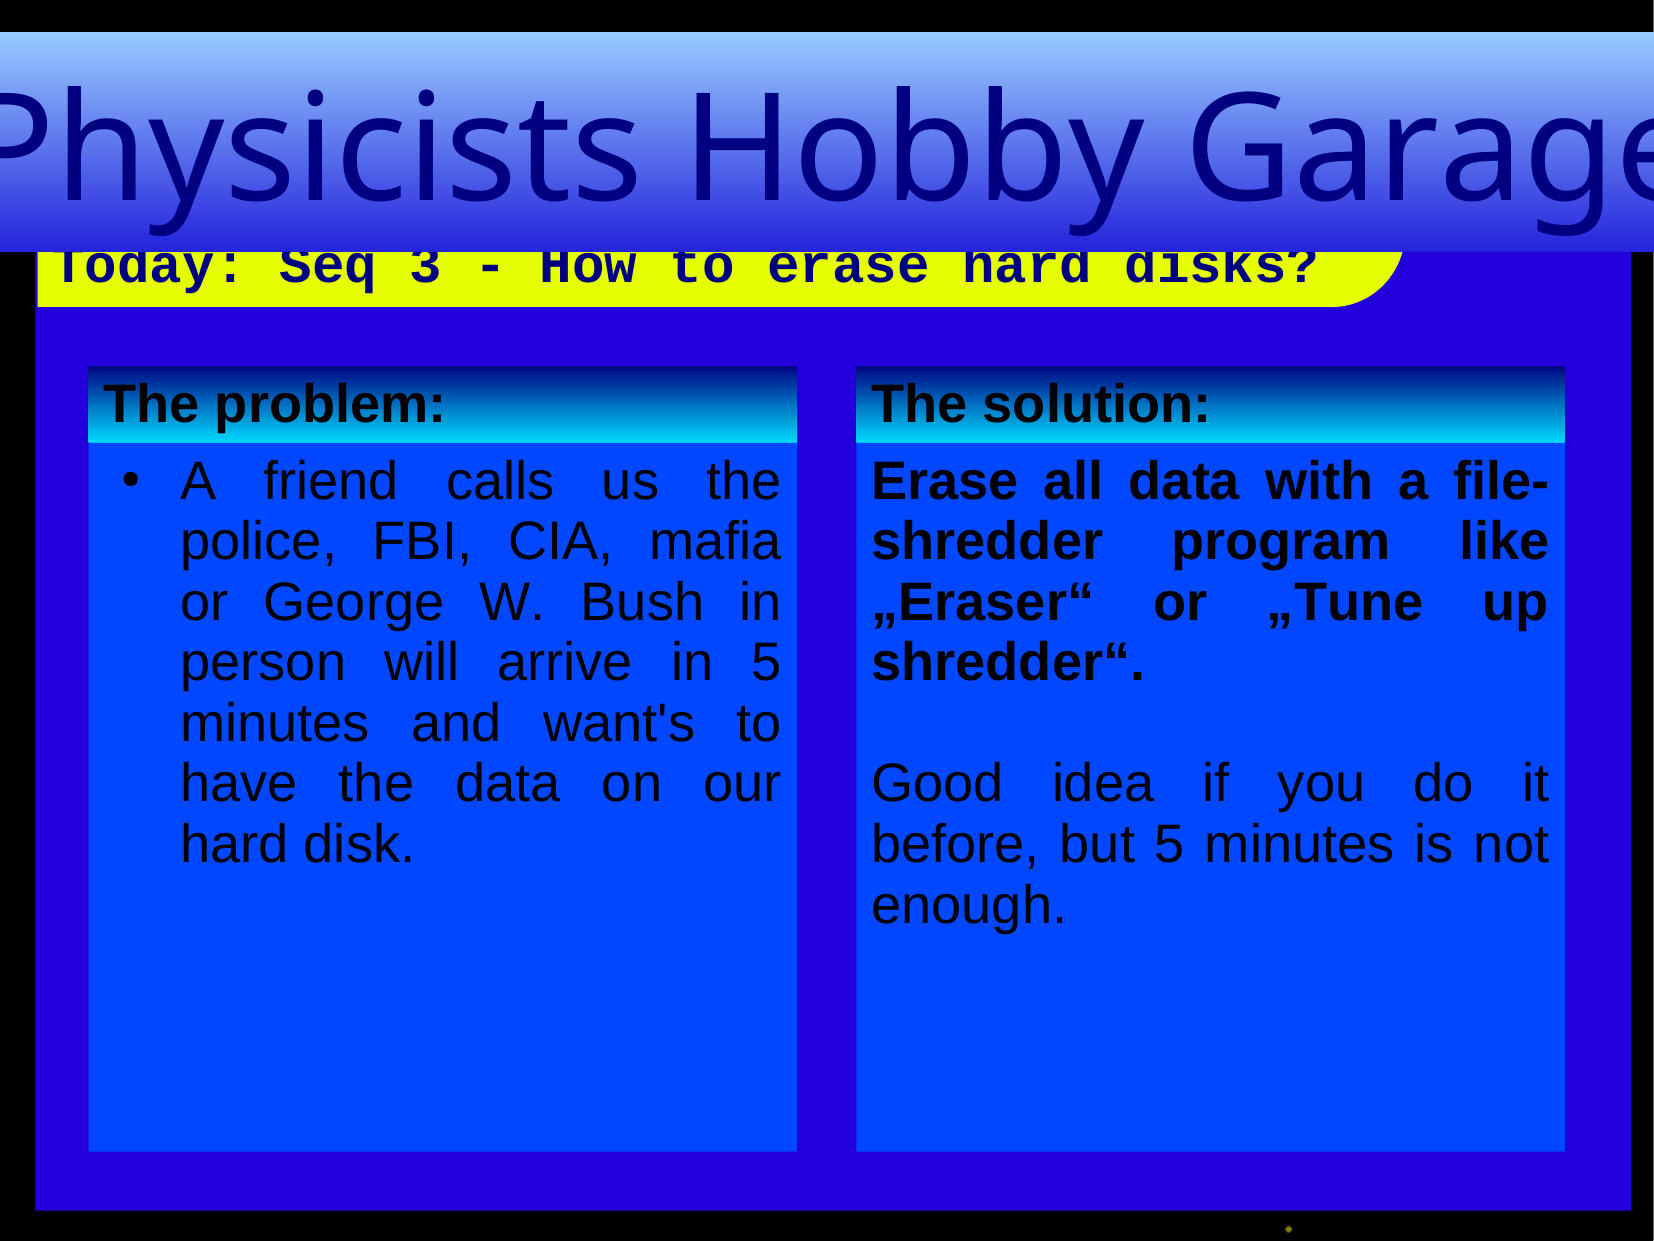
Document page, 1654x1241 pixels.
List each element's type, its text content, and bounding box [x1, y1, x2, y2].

text_box The problem: [88, 366, 798, 442]
text_box A friend calls us the police, FBI, CIA, mafia or George W. Bush in person will arrive in 5 minutes and want's to have the data on our hard disk. [88, 442, 798, 1152]
text_box Erase all data with a file-shredder program like „Eraser“ or „Tune up shredder“. Good idea if you do it before, but 5 minutes is not enough. [856, 442, 1565, 1152]
text_box Physicists Hobby Garage [35, 32, 1631, 231]
picture [0, 252, 1654, 1241]
picture [0, 0, 1654, 32]
text_box [35, 252, 1632, 1211]
text_box The solution: [856, 366, 1565, 442]
text_box Today: Seq 3 - How to erase hard disks? [37, 252, 1335, 307]
